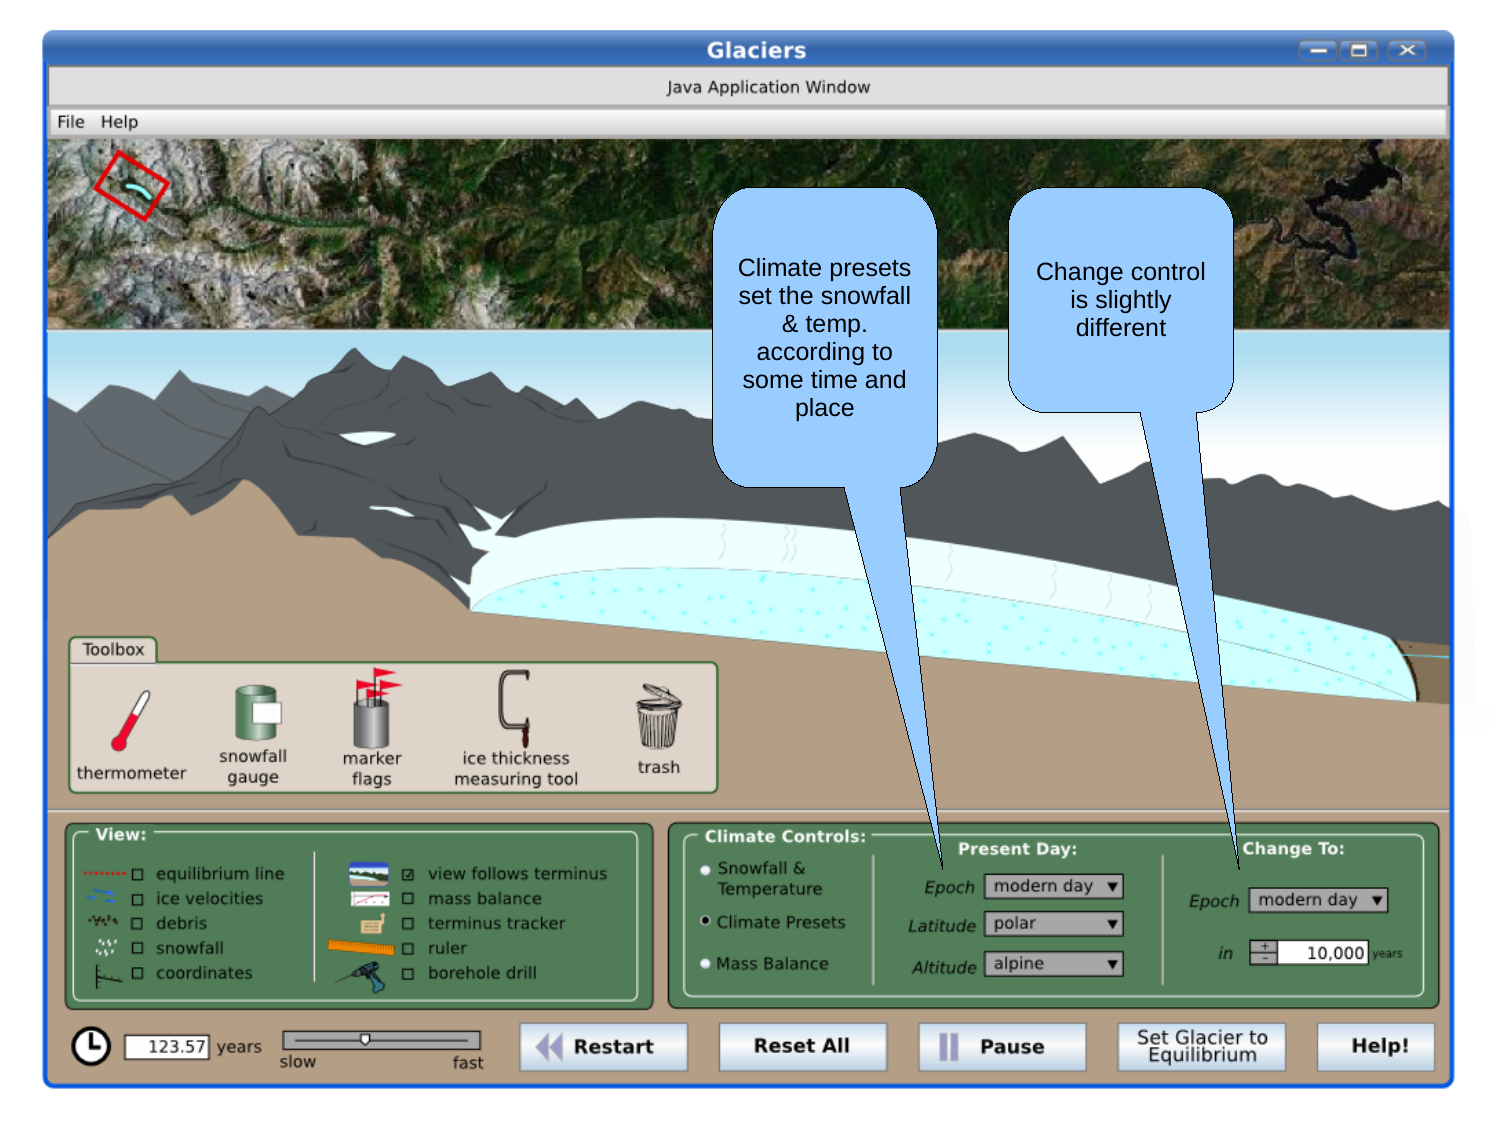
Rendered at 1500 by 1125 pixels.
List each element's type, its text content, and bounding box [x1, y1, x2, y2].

text_box Climate presets set the snowfall & temp. according to some time and place [712, 187, 943, 870]
picture [8, 0, 1500, 1125]
text_box Change control is slightly different [1008, 187, 1240, 870]
